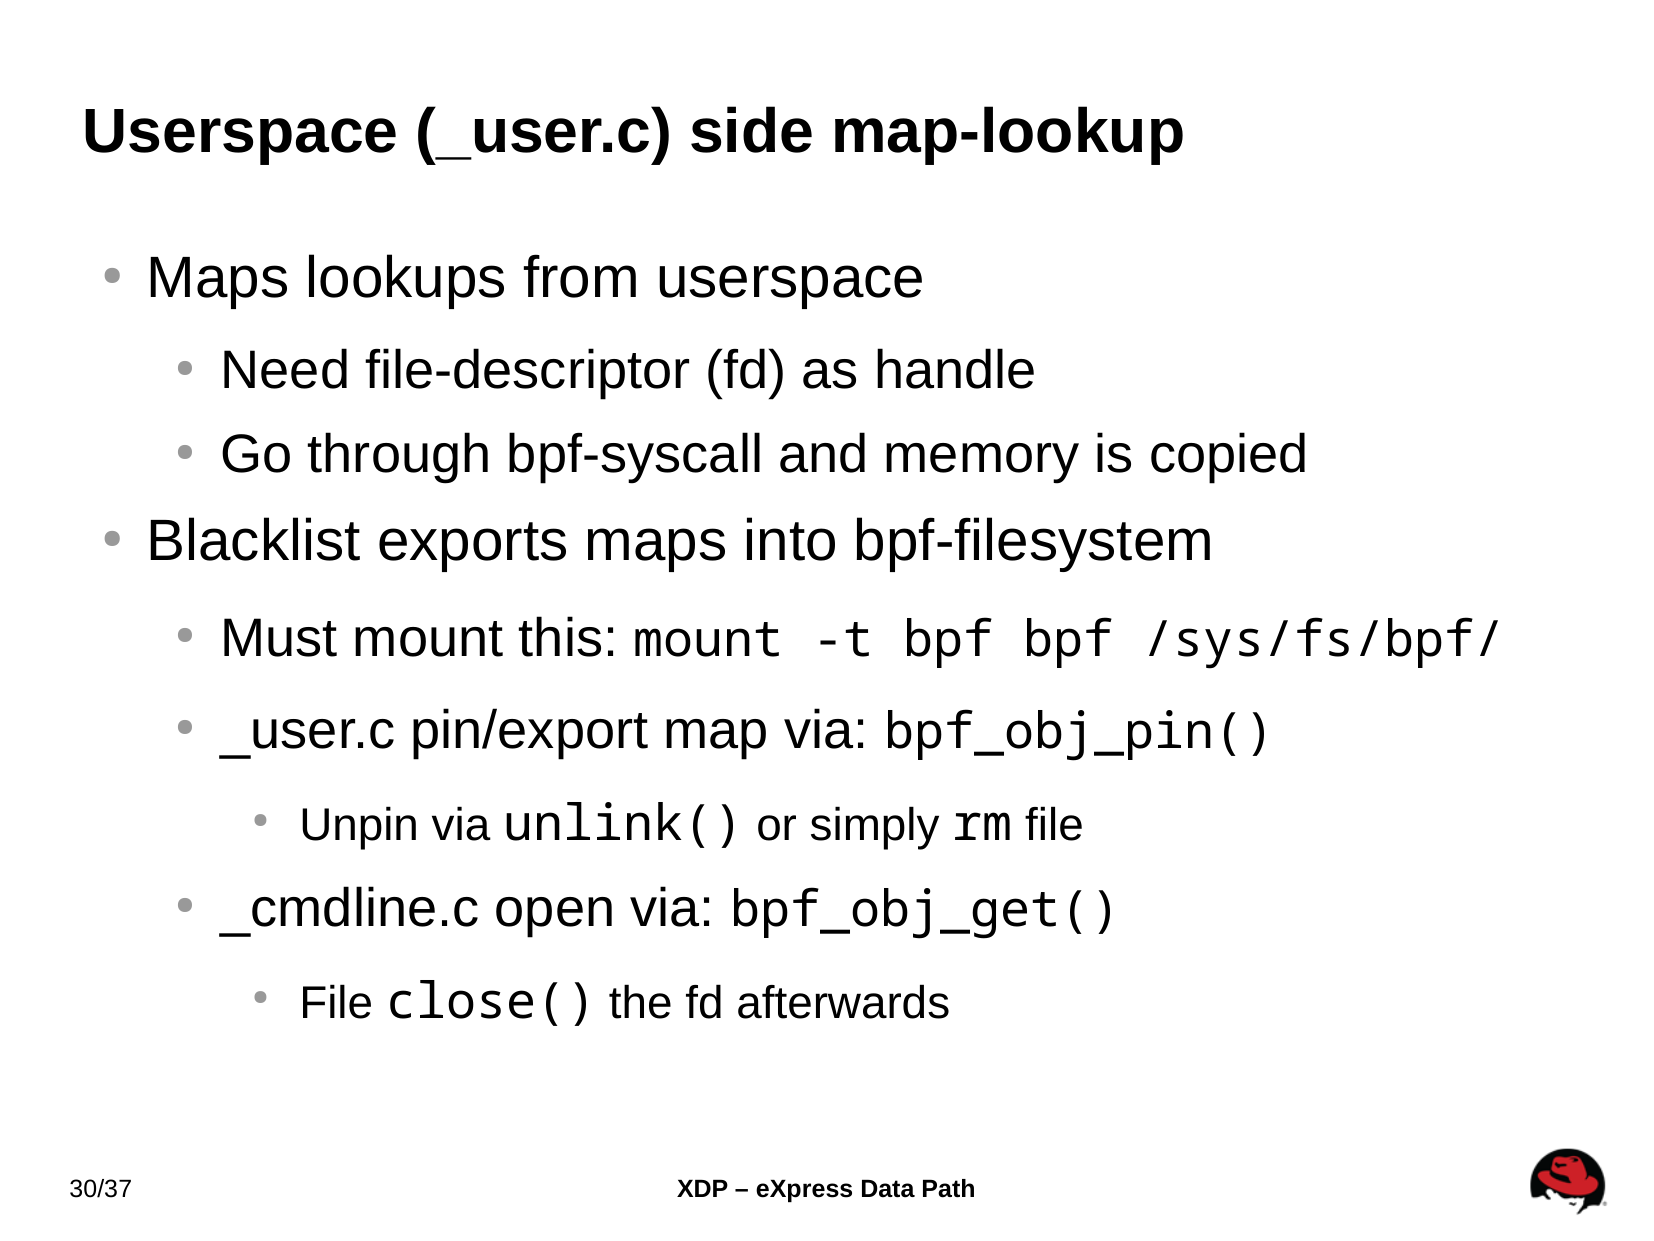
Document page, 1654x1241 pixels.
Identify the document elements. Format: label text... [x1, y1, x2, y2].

title Userspace (_user.c) side map-lookup [82, 37, 1571, 226]
picture [1529, 1146, 1613, 1224]
list Maps lookups from userspace Need file-descriptor (fd) as handle Go through bpf-syscall and memory is copied Blacklist exports maps into bpf-filesystem Must mount this: mount -t bpf bpf /sys/fs/bpf/ _user.c pin/export map via: bpf_obj_pin() Unpin via unlink() or simply rm file _cmdline.c open via: bpf_obj_get() File close() the fd afterwards [86, 244, 1576, 1039]
